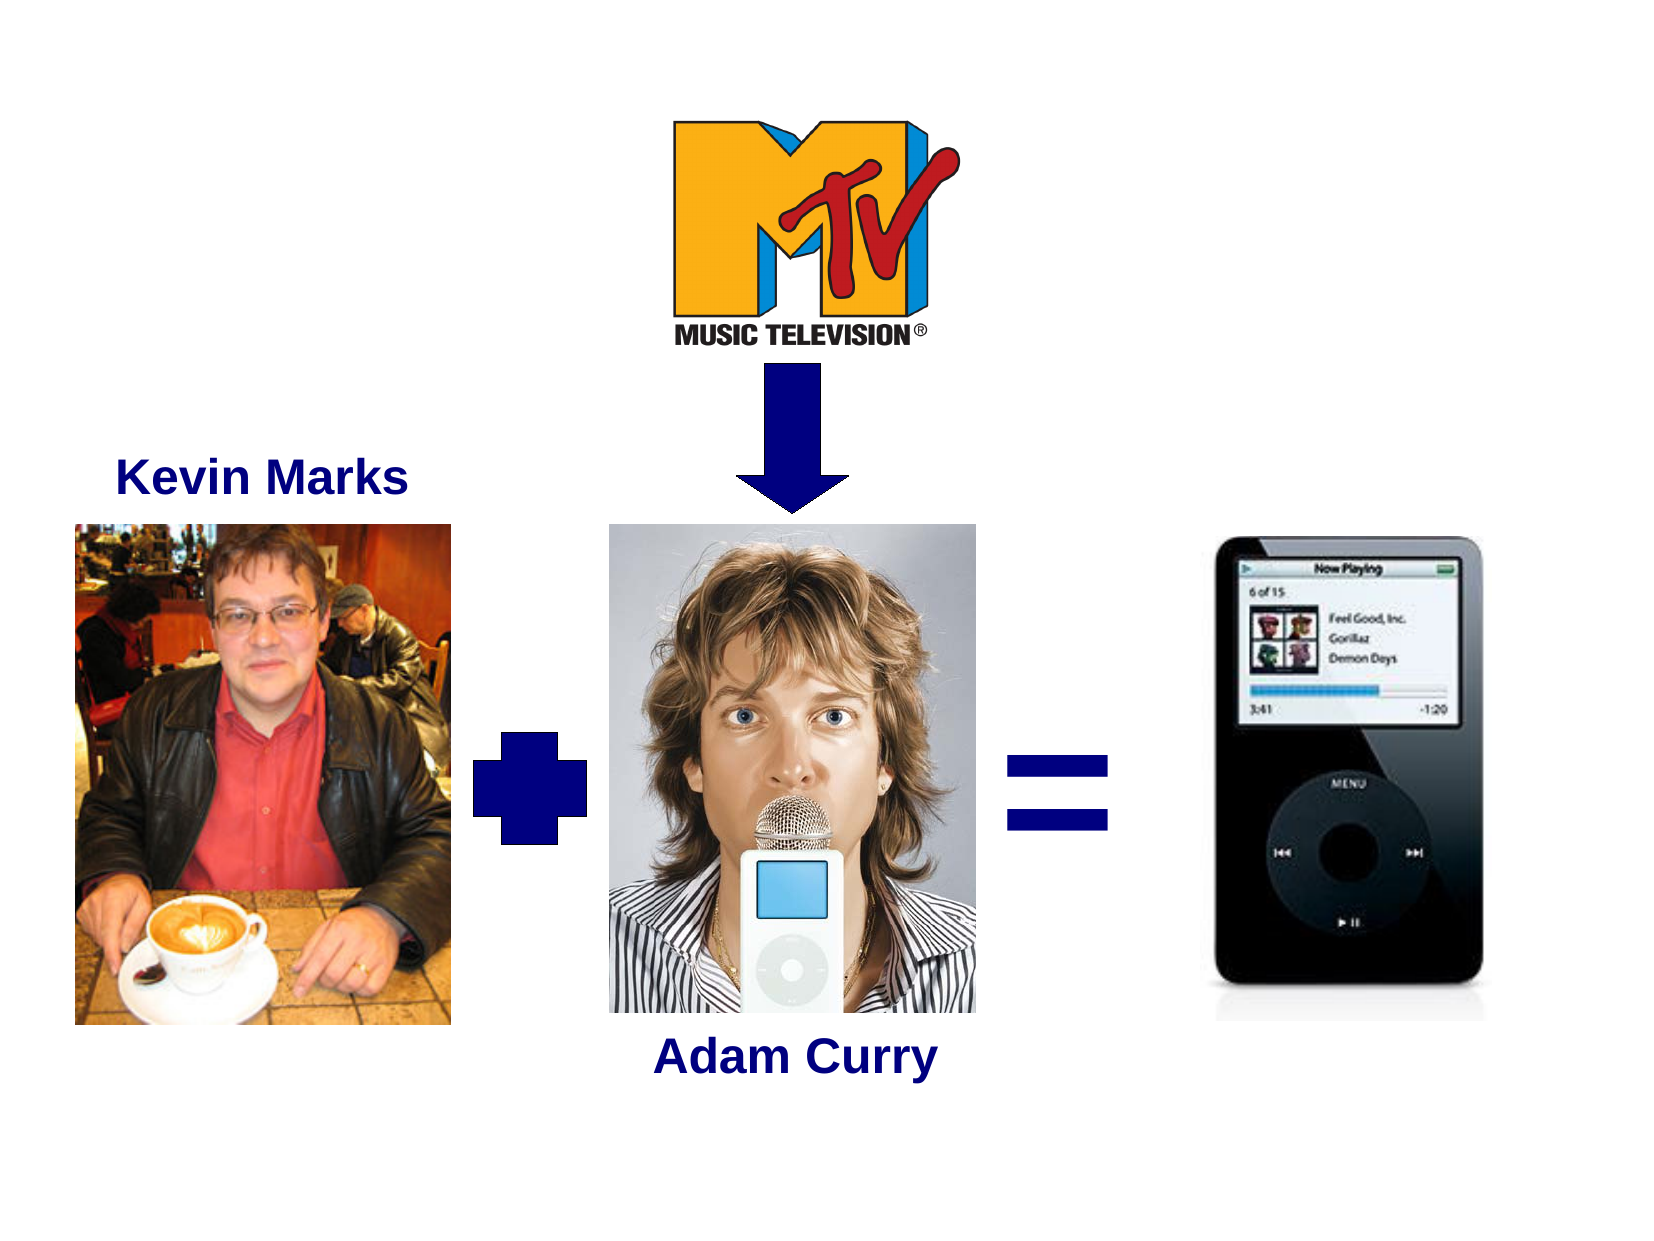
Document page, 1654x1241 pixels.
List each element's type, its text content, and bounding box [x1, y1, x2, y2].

text_box Adam Curry [607, 1020, 983, 1092]
text_box [736, 363, 849, 514]
picture [1200, 536, 1492, 1021]
text_box Kevin Marks [75, 442, 451, 513]
text_box [473, 732, 587, 845]
picture [609, 524, 976, 1013]
picture [665, 112, 968, 353]
text_box = [971, 671, 1145, 910]
picture [75, 524, 451, 1026]
